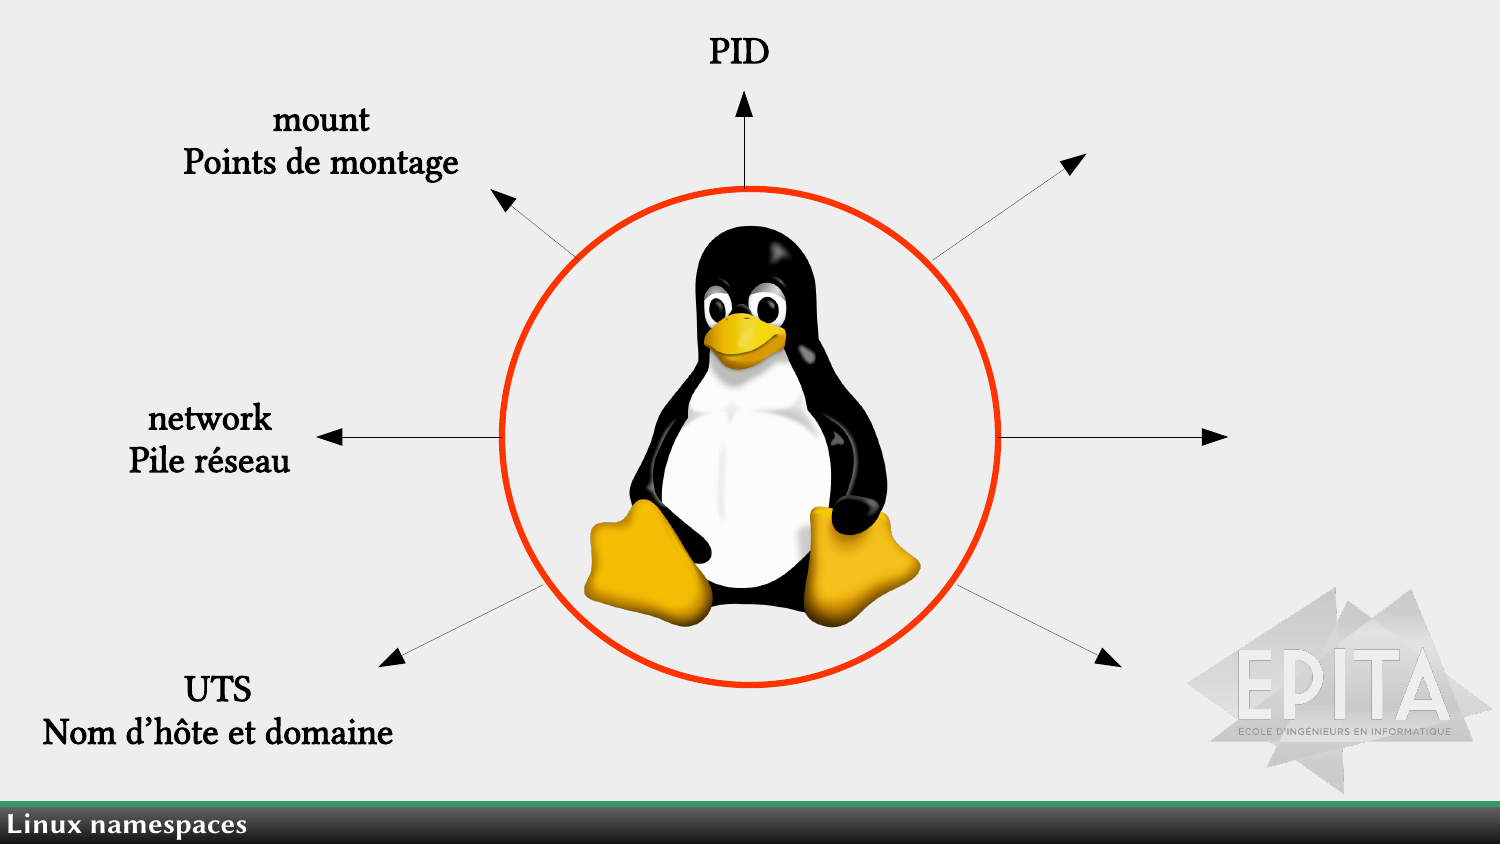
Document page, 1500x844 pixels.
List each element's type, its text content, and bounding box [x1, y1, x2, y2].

text_box mount Points de montage [183, 91, 485, 189]
text_box PID [709, 23, 774, 79]
picture [1187, 587, 1492, 794]
picture [561, 199, 939, 645]
title Linux namespaces [5, 801, 1075, 844]
text_box UTS Nom d’hôte et domaine [43, 661, 426, 760]
text_box network Pile réseau [129, 389, 308, 488]
